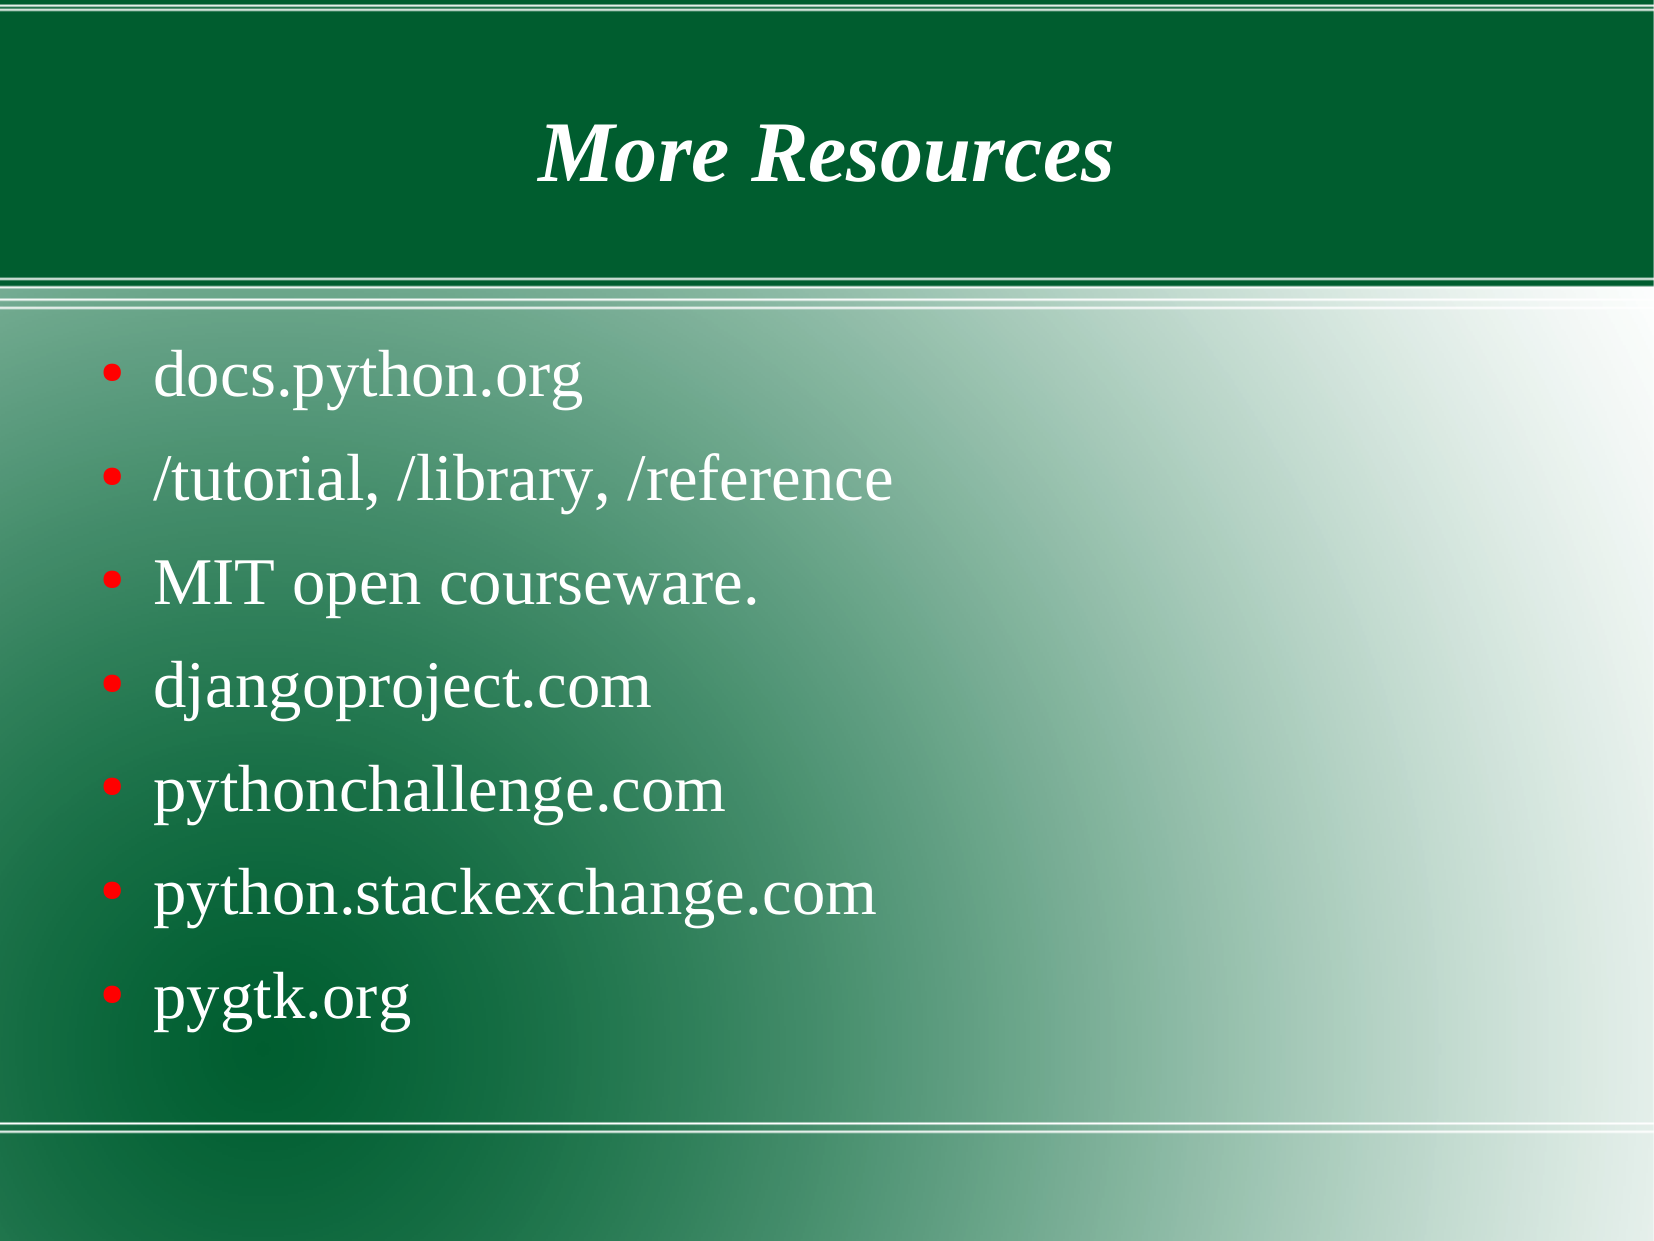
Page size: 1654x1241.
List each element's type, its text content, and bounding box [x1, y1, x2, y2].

title More Resources [82, 49, 1571, 257]
picture [0, 0, 1654, 1241]
list docs.python.org /tutorial, /library, /reference MIT open courseware. djangoproject.com pythonchallenge.com python.stackexchange.com pygtk.org [82, 337, 1571, 1156]
